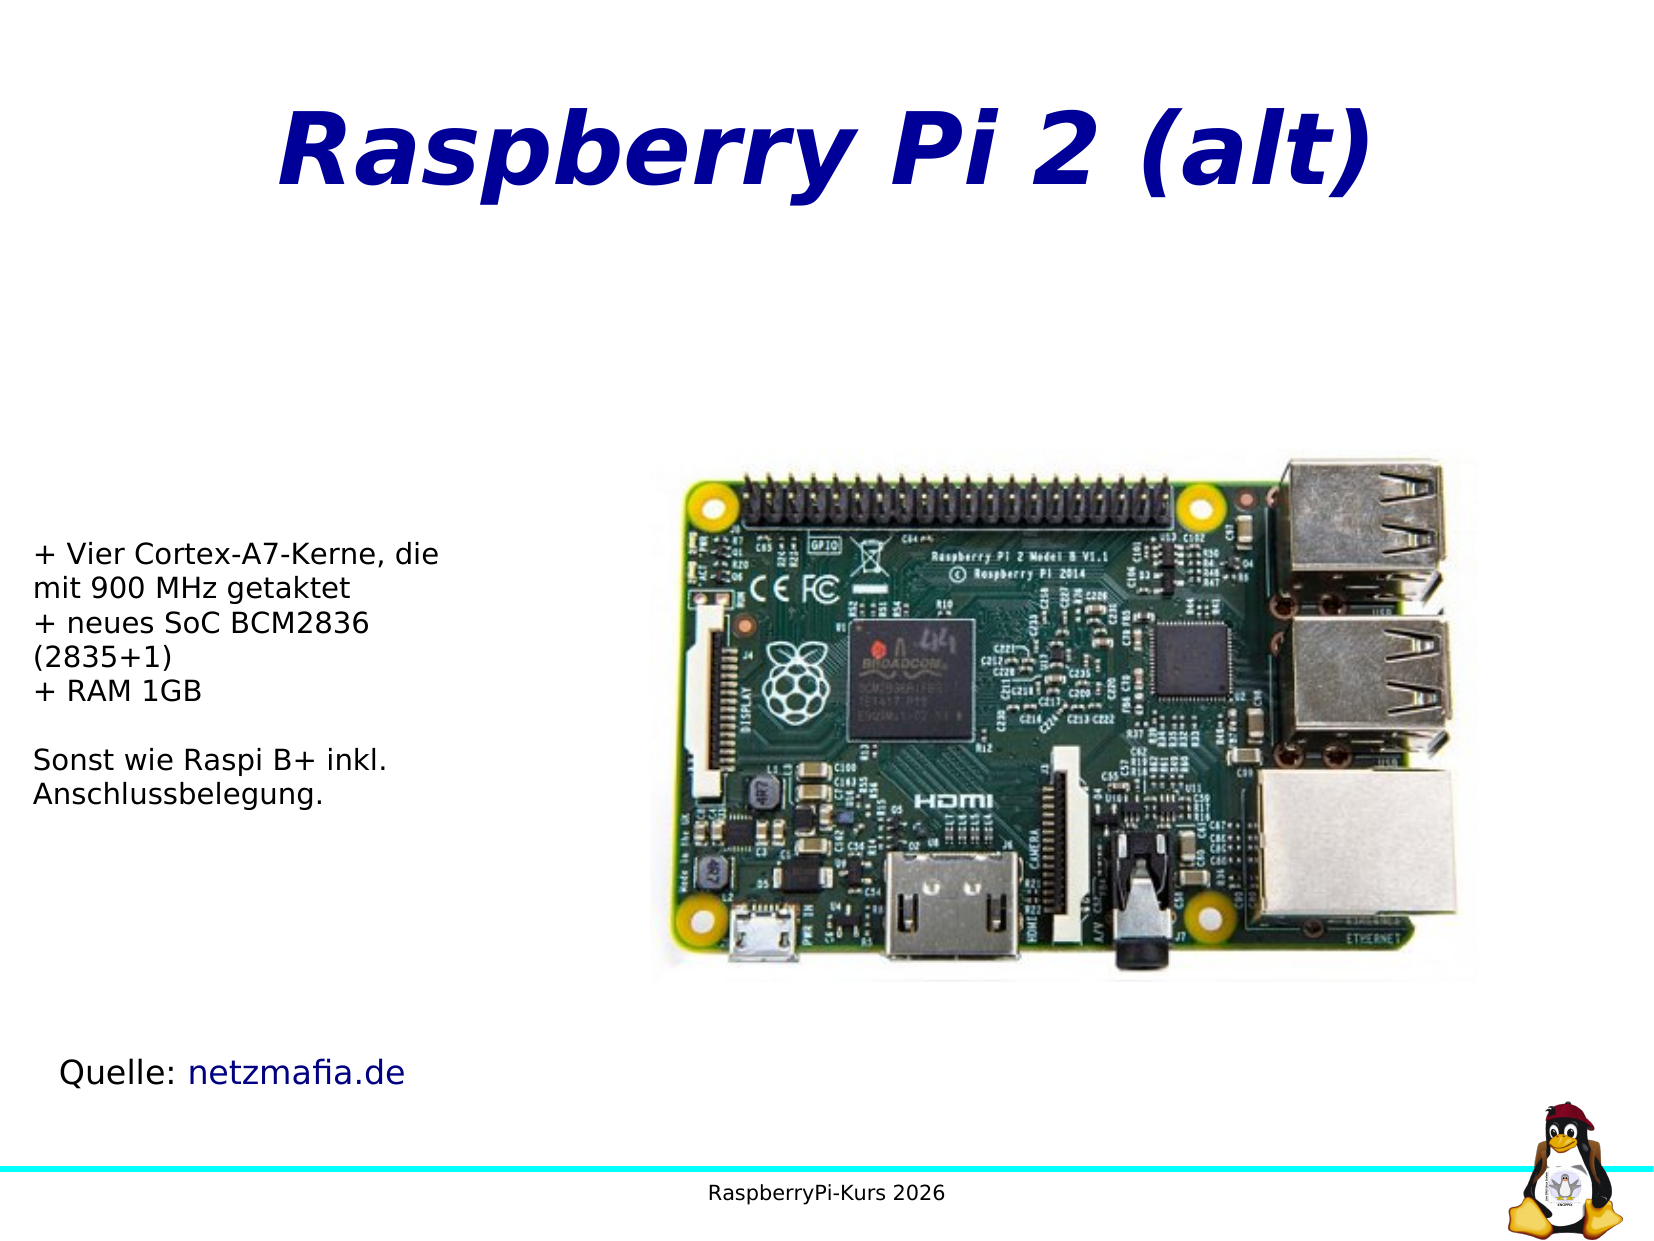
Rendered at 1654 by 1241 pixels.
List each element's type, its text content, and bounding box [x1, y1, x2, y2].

picture [650, 449, 1478, 982]
list + Vier Cortex-A7-Kerne, die mit 900 MHz getaktet + neues SoC BCM2836 (2835+1) + RAM 1GB Sonst wie Raspi B+ inkl. Anschlussbelegung. [32, 537, 473, 982]
title Raspberry Pi 2 (alt) [121, 33, 1534, 267]
text_box Quelle: netzmafia.de [59, 1053, 502, 1093]
picture [1505, 1100, 1625, 1241]
